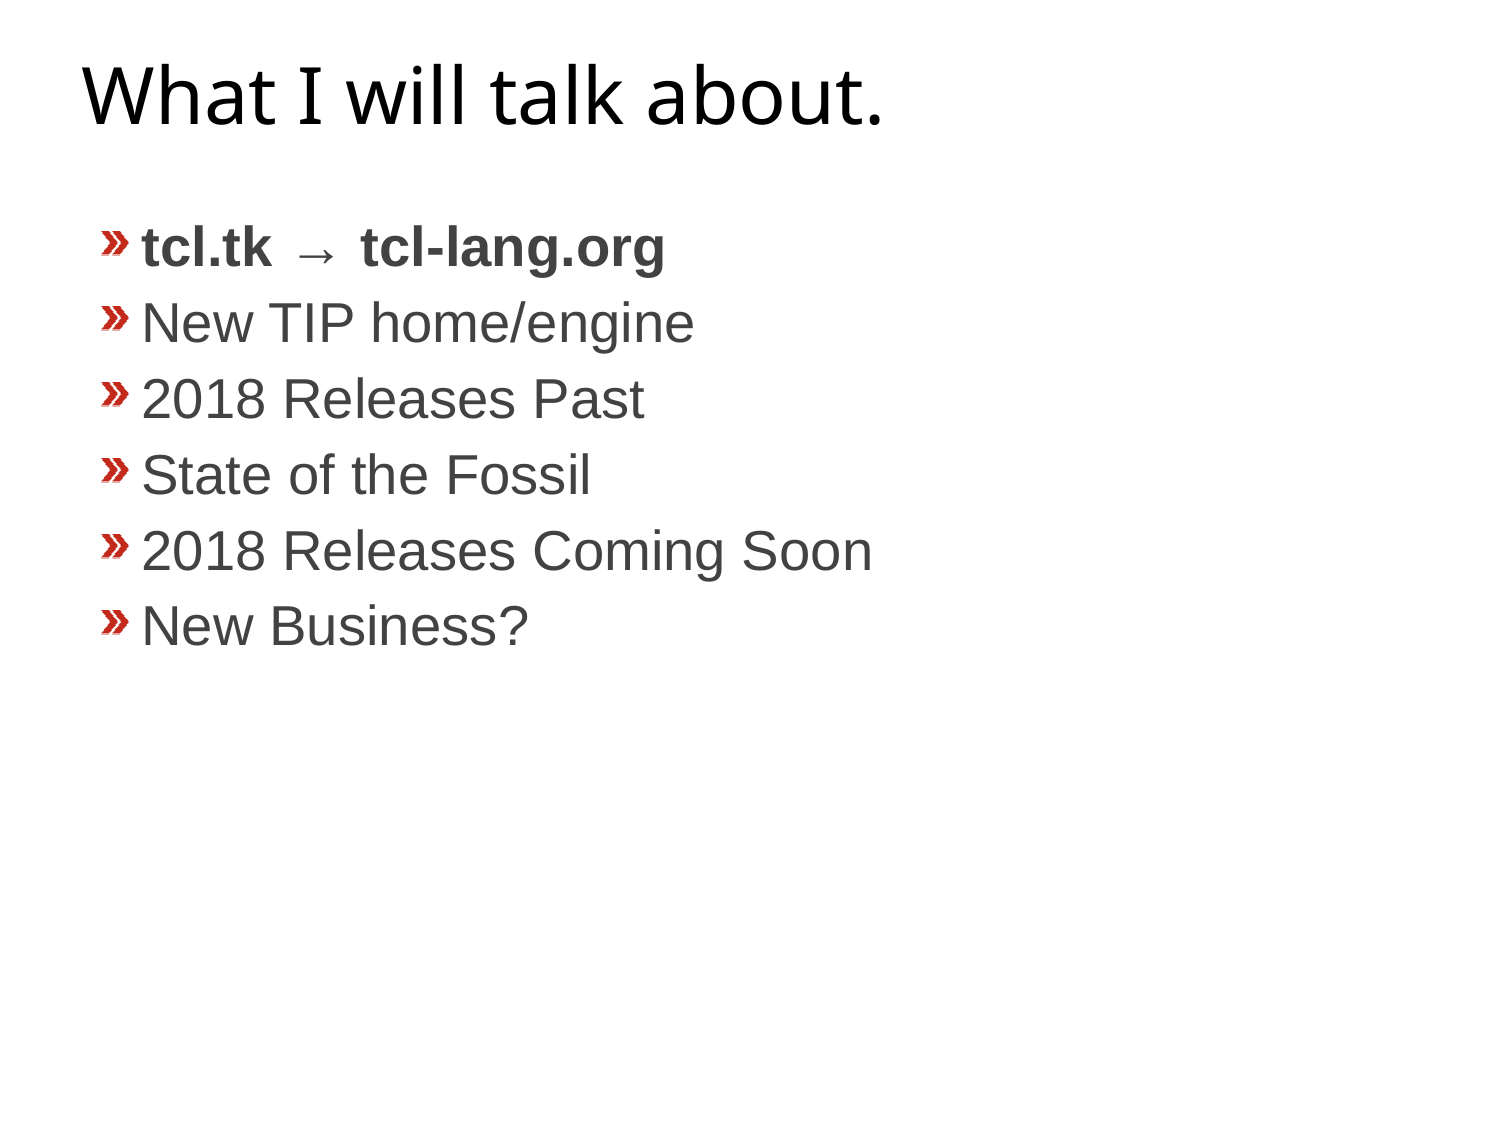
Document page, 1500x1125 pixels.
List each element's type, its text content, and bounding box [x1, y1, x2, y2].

list tcl.tk → tcl-lang.org New TIP home/engine 2018 Releases Past State of the Fossil 2018 Releases Coming Soon New Business? [75, 210, 1425, 1125]
title What I will talk about. [75, 45, 1425, 210]
